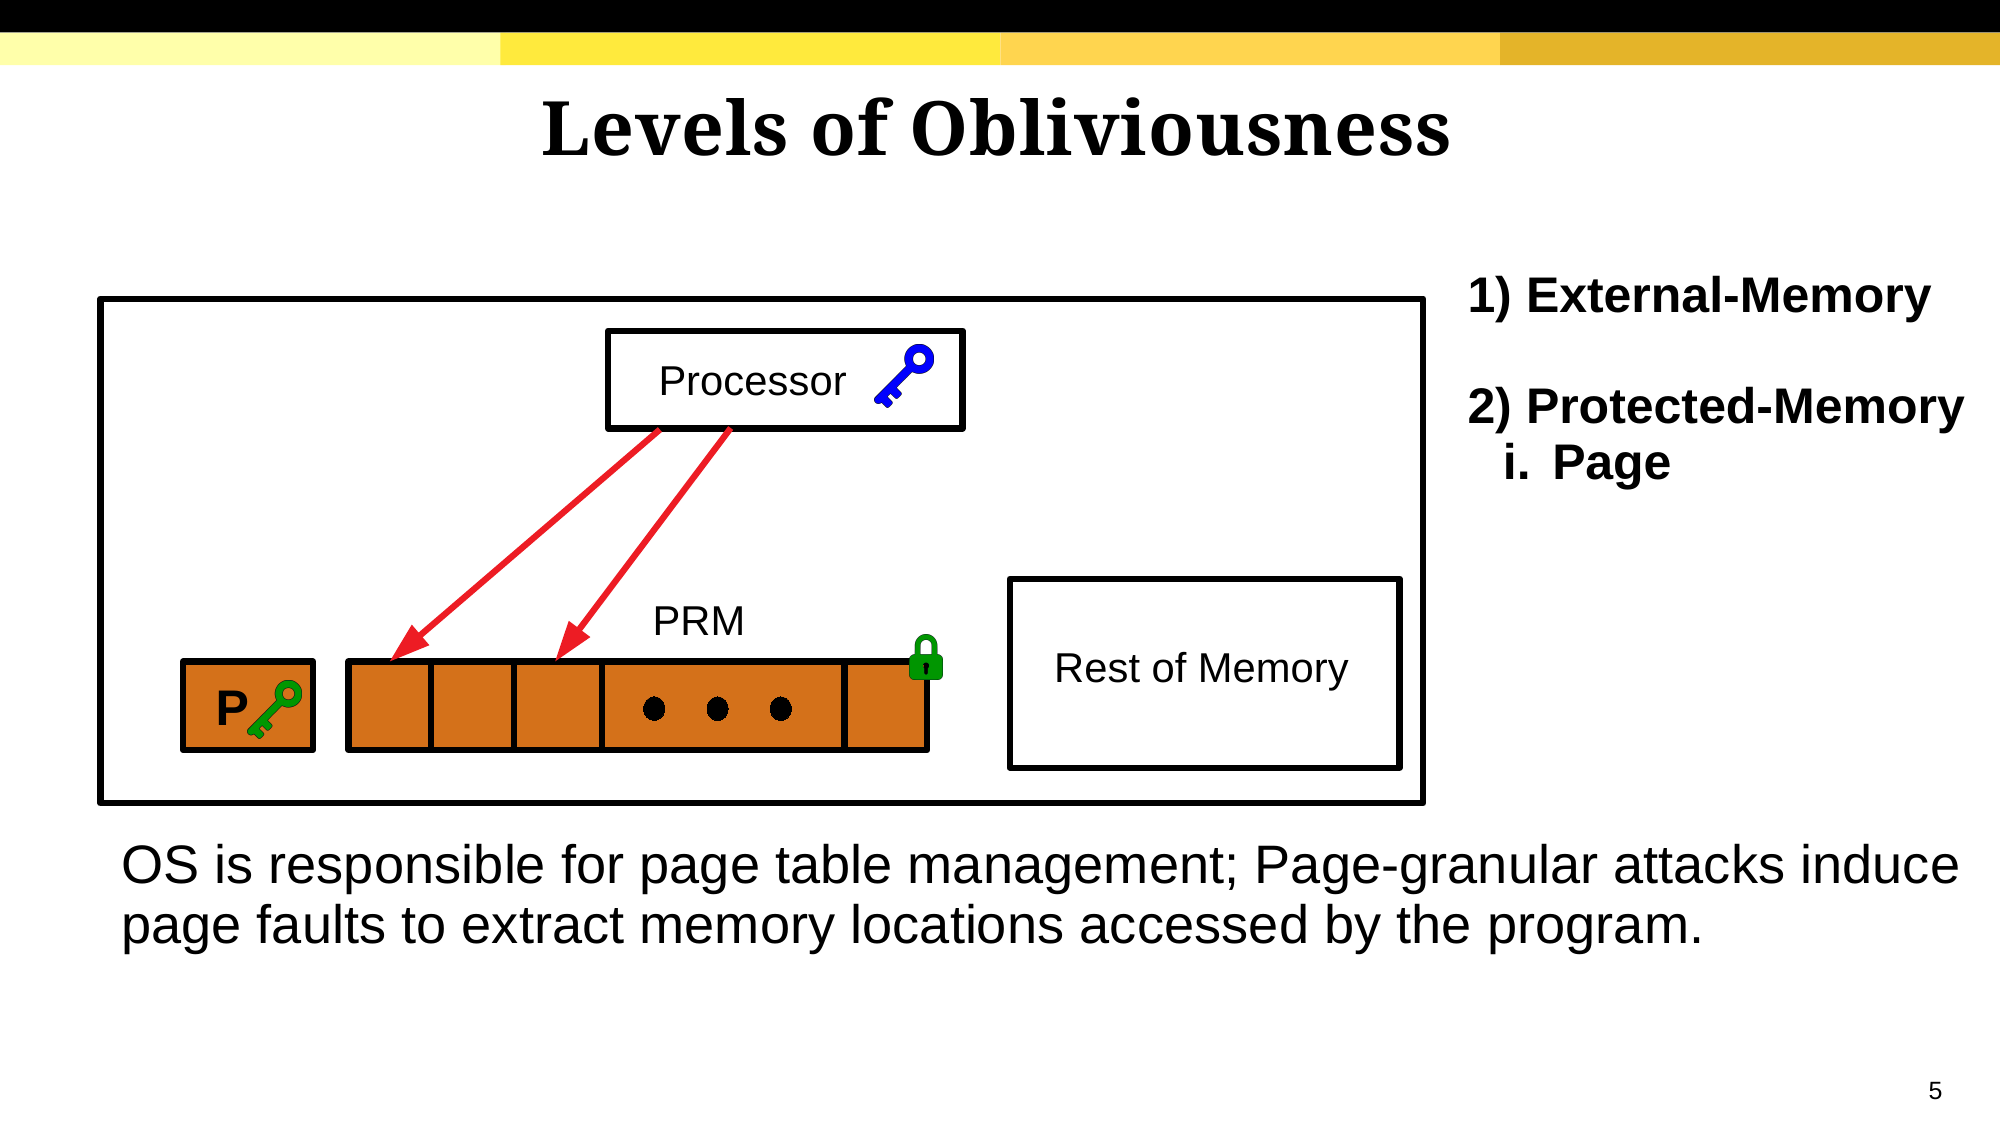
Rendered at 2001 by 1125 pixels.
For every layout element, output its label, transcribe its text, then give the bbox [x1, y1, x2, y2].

text_box 5 [1913, 1069, 1958, 1113]
picture [874, 344, 934, 408]
text_box Processor [643, 350, 880, 417]
text_box PRM [637, 590, 761, 652]
picture [909, 634, 943, 680]
text_box OS is responsible for page table management; Page-granular attacks induce page faults to extract memory locations accessed by the program. [106, 826, 1978, 1024]
text_box [100, 298, 1424, 804]
title Levels of Obliviousness [48, 59, 1947, 207]
text_box External-Memory Protected-Memory Page [1452, 259, 1985, 498]
text_box P [200, 673, 264, 744]
text_box Rest of Memory [1039, 637, 1364, 700]
picture [247, 680, 302, 739]
